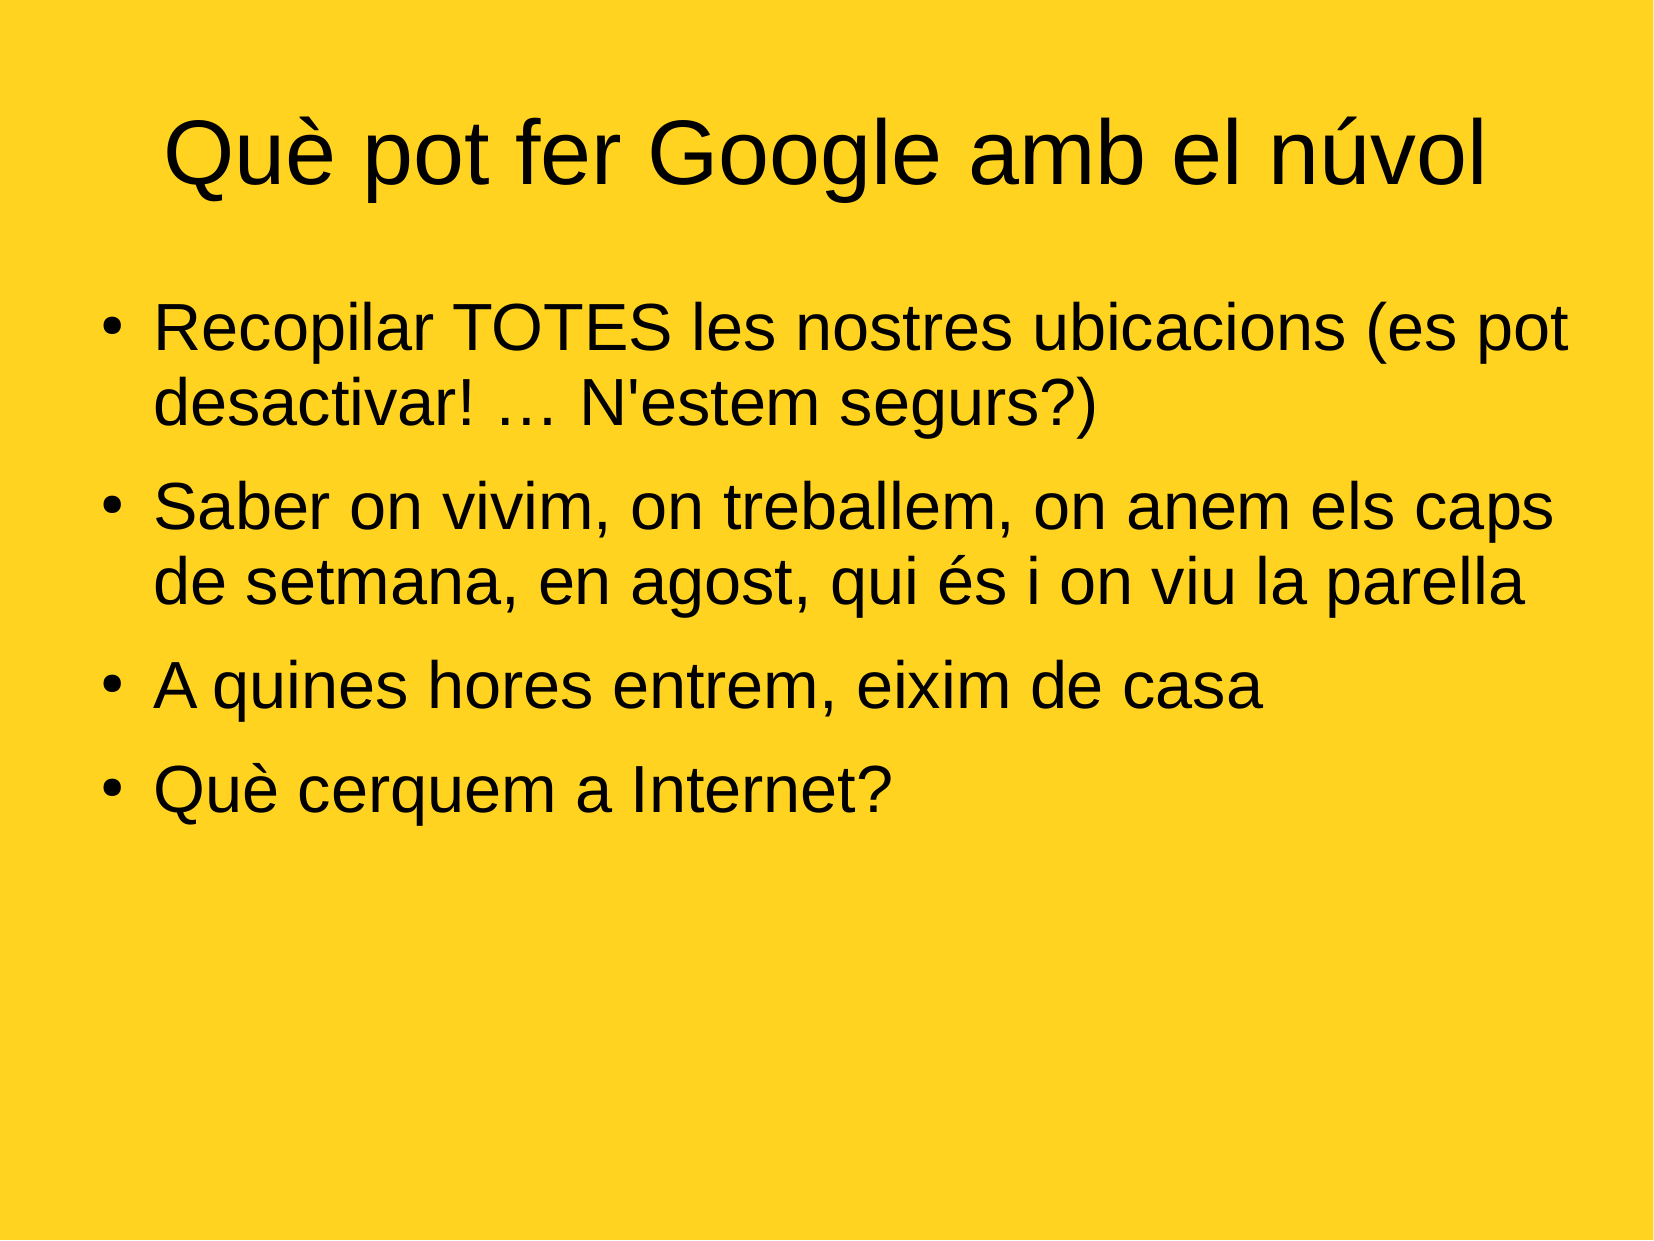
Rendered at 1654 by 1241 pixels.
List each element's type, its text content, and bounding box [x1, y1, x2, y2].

title Què pot fer Google amb el núvol [82, 49, 1571, 257]
list Recopilar TOTES les nostres ubicacions (es pot desactivar! … N'estem segurs?) Saber on vivim, on treballem, on anem els caps de setmana, en agost, qui és i on viu la parella A quines hores entrem, eixim de casa Què cerquem a Internet? [82, 290, 1571, 1010]
